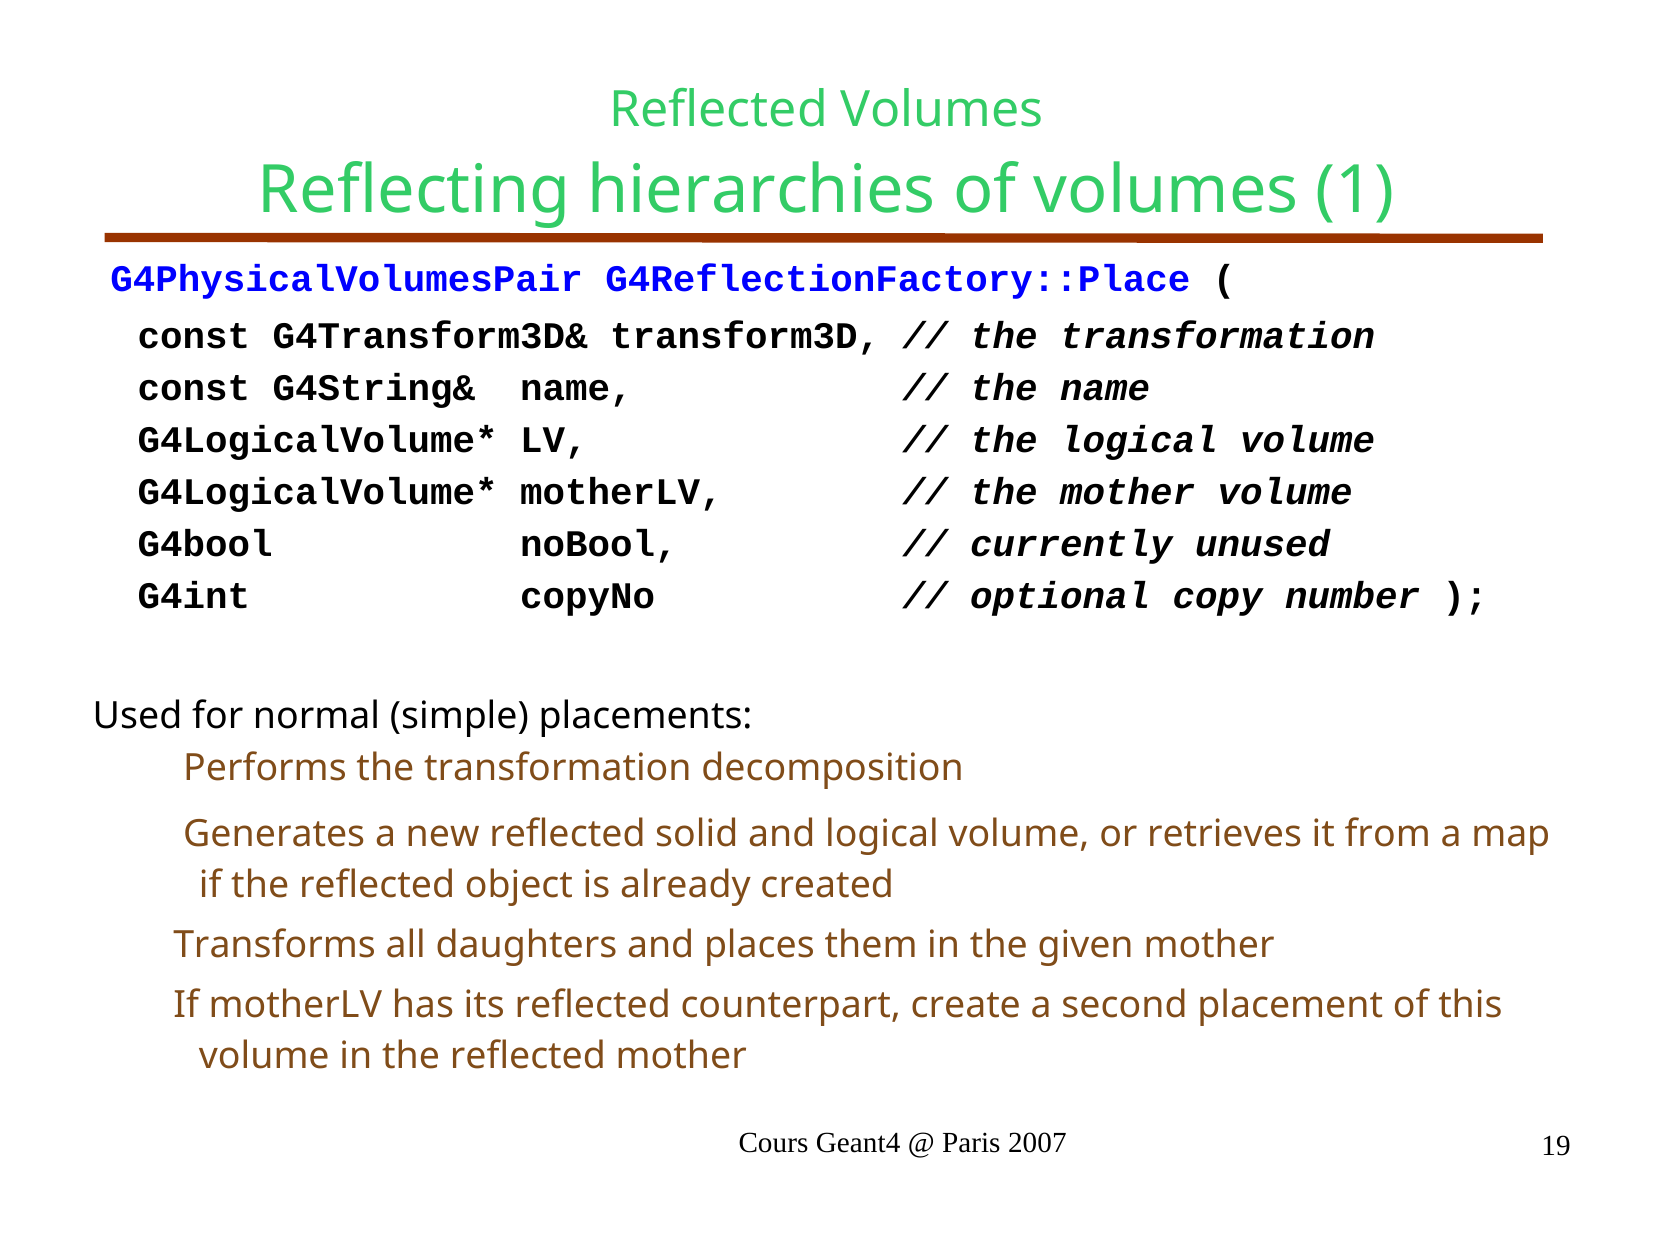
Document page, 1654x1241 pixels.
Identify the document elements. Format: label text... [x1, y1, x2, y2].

list G4PhysicalVolumesPair G4ReflectionFactory::Place ( const G4Transform3D& transform3D, // the transformation const G4String& name, // the name G4LogicalVolume* LV, // the logical volume G4LogicalVolume* motherLV, // the mother volume G4bool noBool, // currently unused G4int copyNo // optional copy number ); Used for normal (simple) placements: Performs the transformation decomposition Generates a new reflected solid and logical volume, or retrieves it from a map if the reflected object is already created Transforms all daughters and places them in the given mother If motherLV has its reflected counterpart, create a second placement of this volume in the reflected mother [92, 260, 1563, 1090]
title Reflected Volumes Reflecting hierarchies of volumes (1) [82, 56, 1571, 250]
